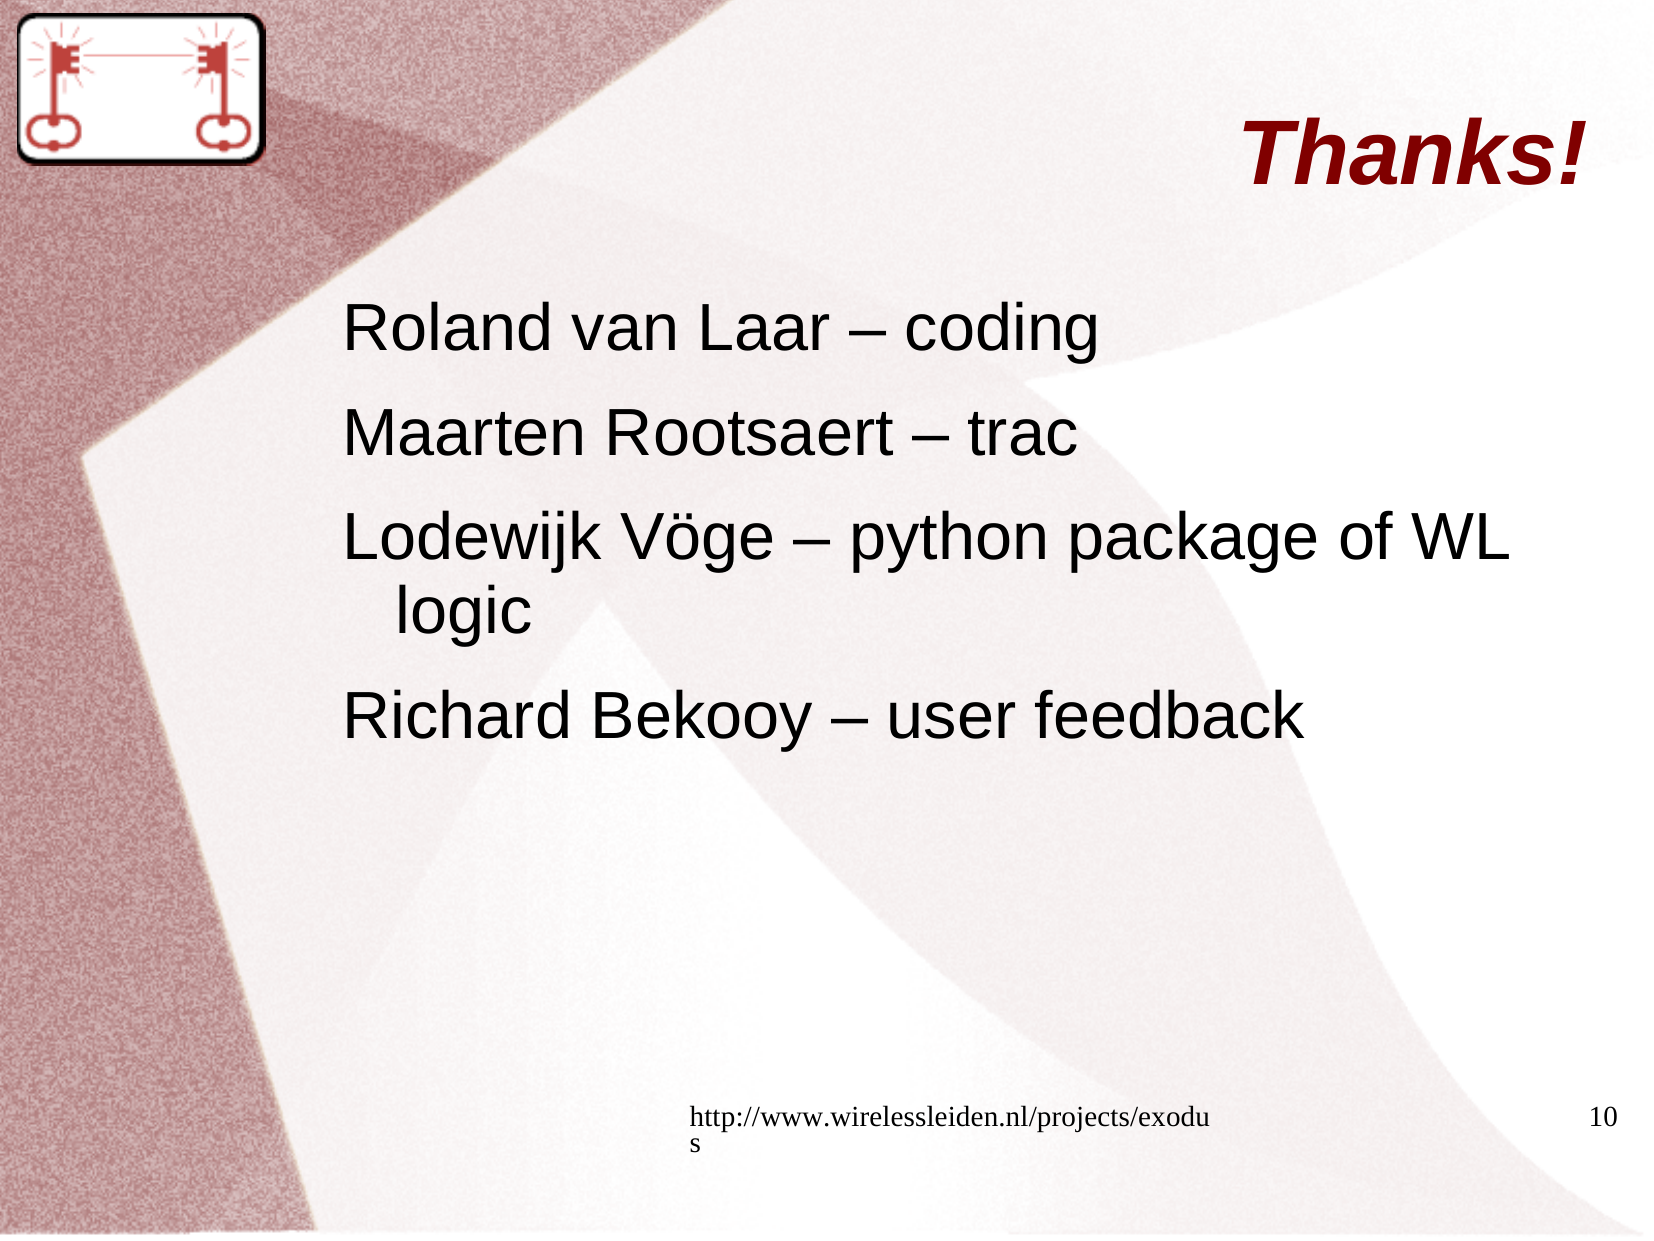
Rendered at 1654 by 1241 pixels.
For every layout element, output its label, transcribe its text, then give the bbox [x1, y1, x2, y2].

picture [0, 0, 1654, 1241]
title Thanks! [596, 56, 1607, 250]
list Roland van Laar – coding Maarten Rootsaert – trac Lodewijk Vöge – python package of WL logic Richard Bekooy – user feedback [324, 290, 1601, 901]
